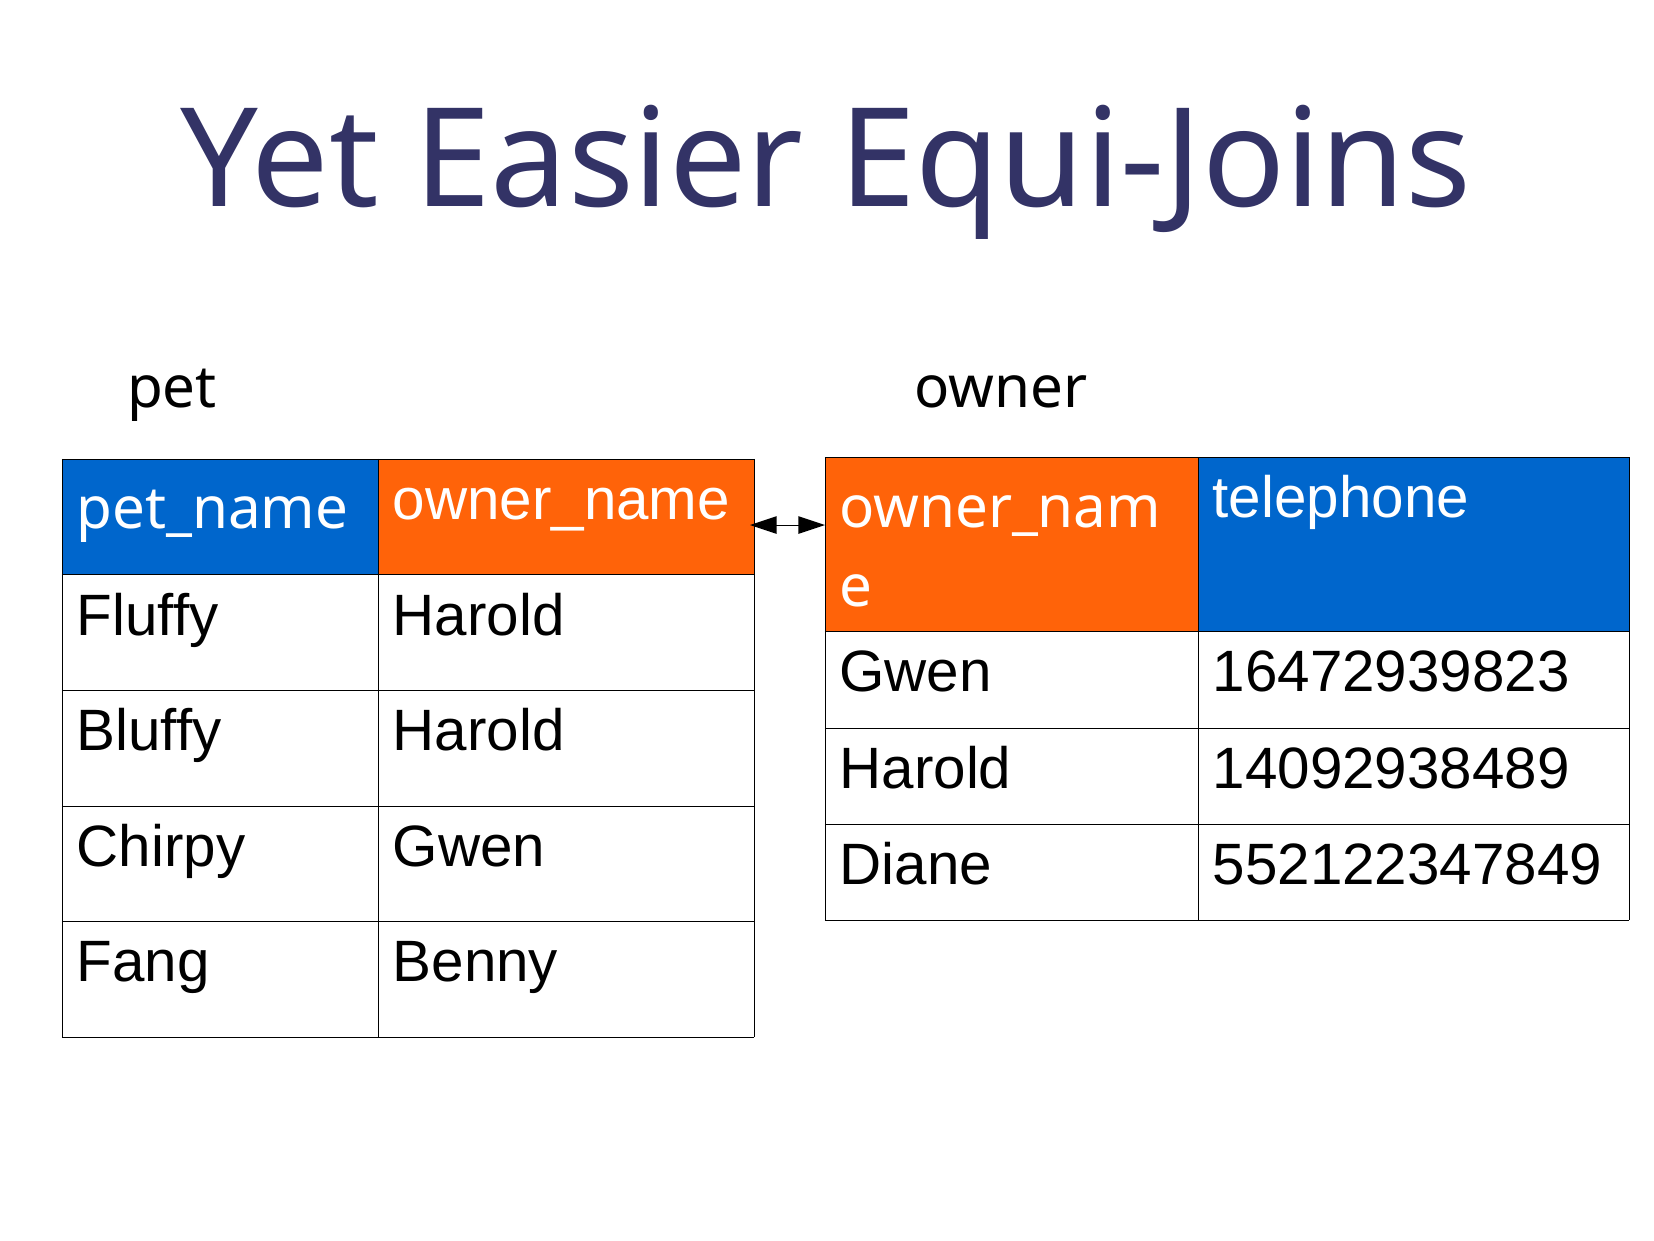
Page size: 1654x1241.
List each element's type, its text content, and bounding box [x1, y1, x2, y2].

table_cell Fluffy [63, 575, 378, 690]
table_header owner_name [379, 460, 754, 574]
table_cell Diane [826, 825, 1198, 920]
table_header owner_name [826, 458, 1198, 631]
table_cell Gwen [826, 632, 1198, 728]
table_cell 552122347849 [1199, 825, 1629, 920]
table_cell 14092938489 [1199, 729, 1629, 824]
table_cell 16472939823 [1199, 632, 1629, 728]
table_cell Gwen [379, 807, 754, 921]
table_cell Chirpy [63, 807, 378, 921]
table_cell Fang [63, 922, 378, 1037]
table_header telephone [1199, 458, 1629, 631]
title Yet Easier Equi-Joins [82, 49, 1571, 257]
text_box owner [900, 337, 1313, 424]
table_cell Harold [379, 575, 754, 690]
table_header pet_name [63, 460, 378, 574]
table_cell Benny [379, 922, 754, 1037]
table_cell Harold [826, 729, 1198, 824]
text_box pet [112, 337, 526, 424]
table_cell Harold [379, 691, 754, 806]
table_cell Bluffy [63, 691, 378, 806]
